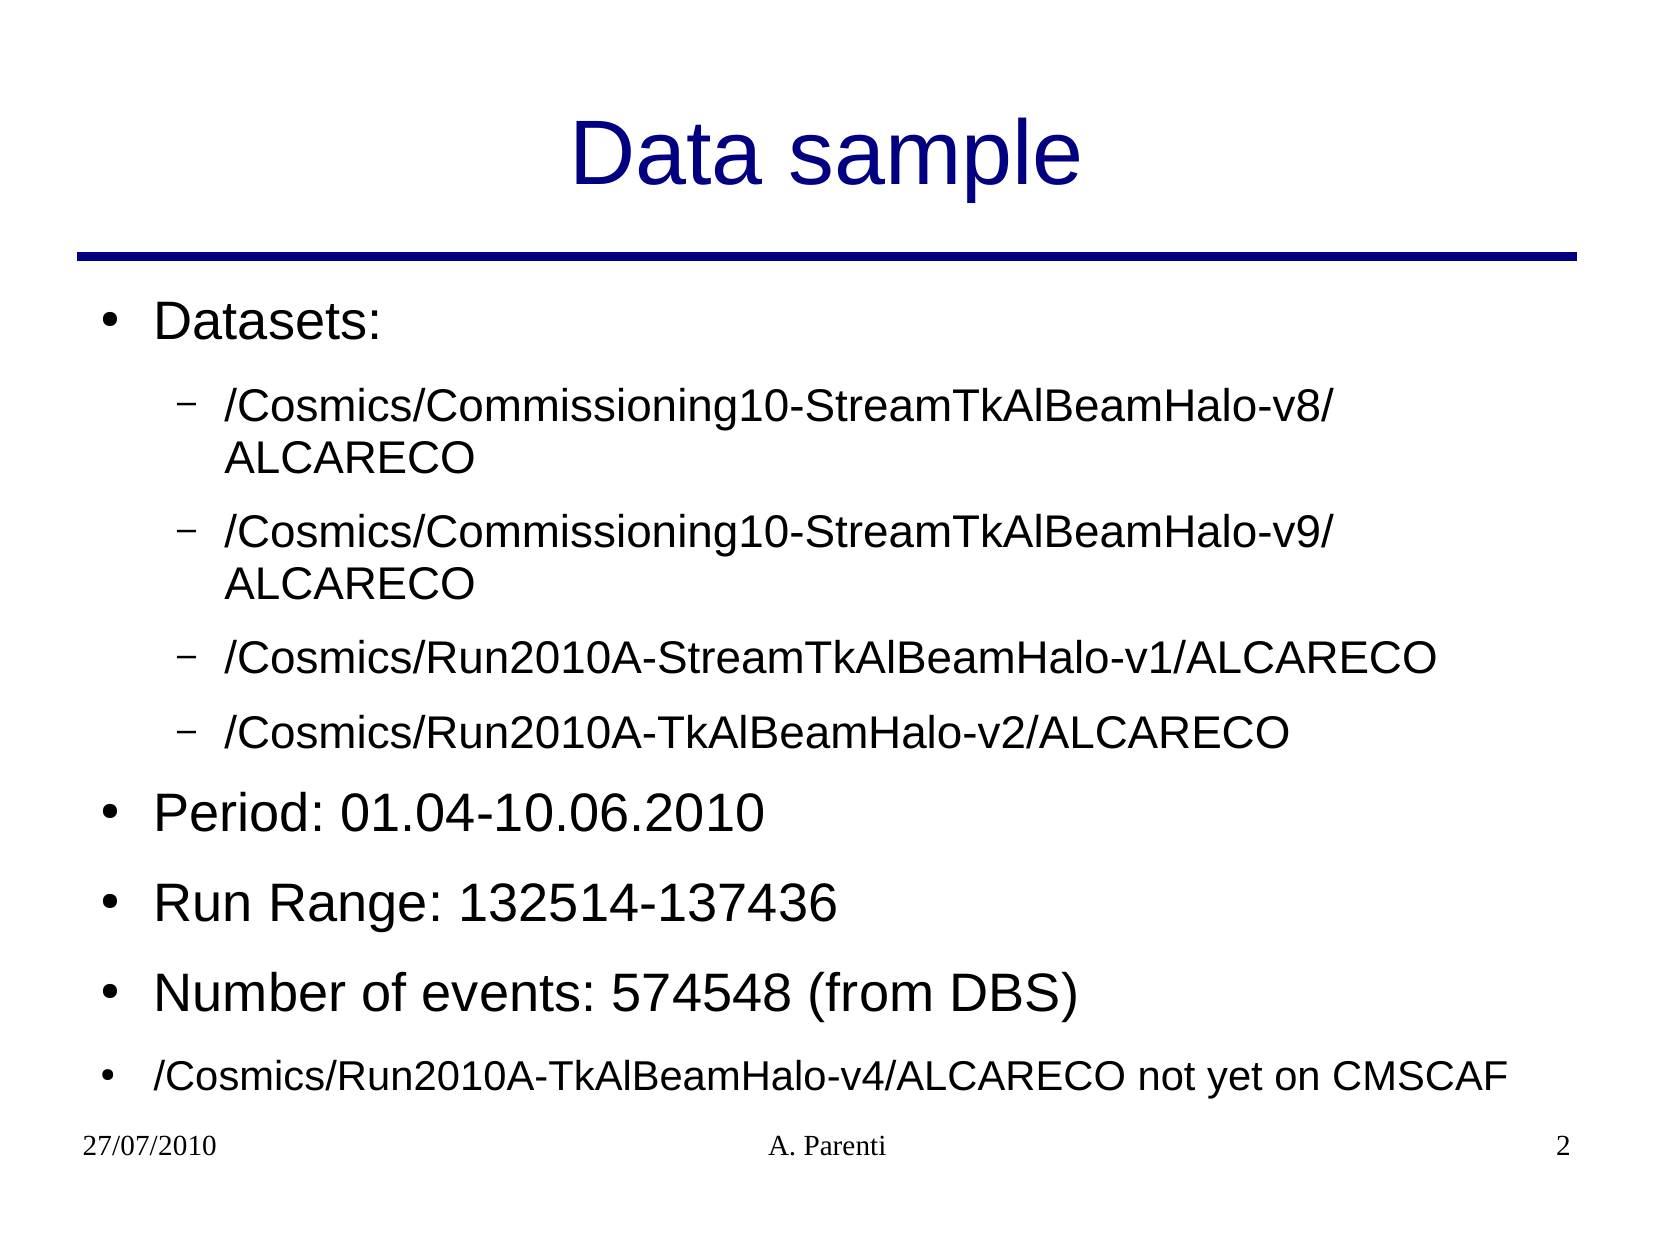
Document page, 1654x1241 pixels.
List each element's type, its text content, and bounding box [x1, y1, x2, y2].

list Datasets: /Cosmics/Commissioning10-StreamTkAlBeamHalo-v8/ALCARECO /Cosmics/Commissioning10-StreamTkAlBeamHalo-v9/ALCARECO /Cosmics/Run2010A-StreamTkAlBeamHalo-v1/ALCARECO /Cosmics/Run2010A-TkAlBeamHalo-v2/ALCARECO Period: 01.04-10.06.2010 Run Range: 132514-137436 Number of events: 574548 (from DBS) /Cosmics/Run2010A-TkAlBeamHalo-v4/ALCARECO not yet on CMSCAF [82, 290, 1571, 1109]
title Data sample [82, 49, 1571, 257]
